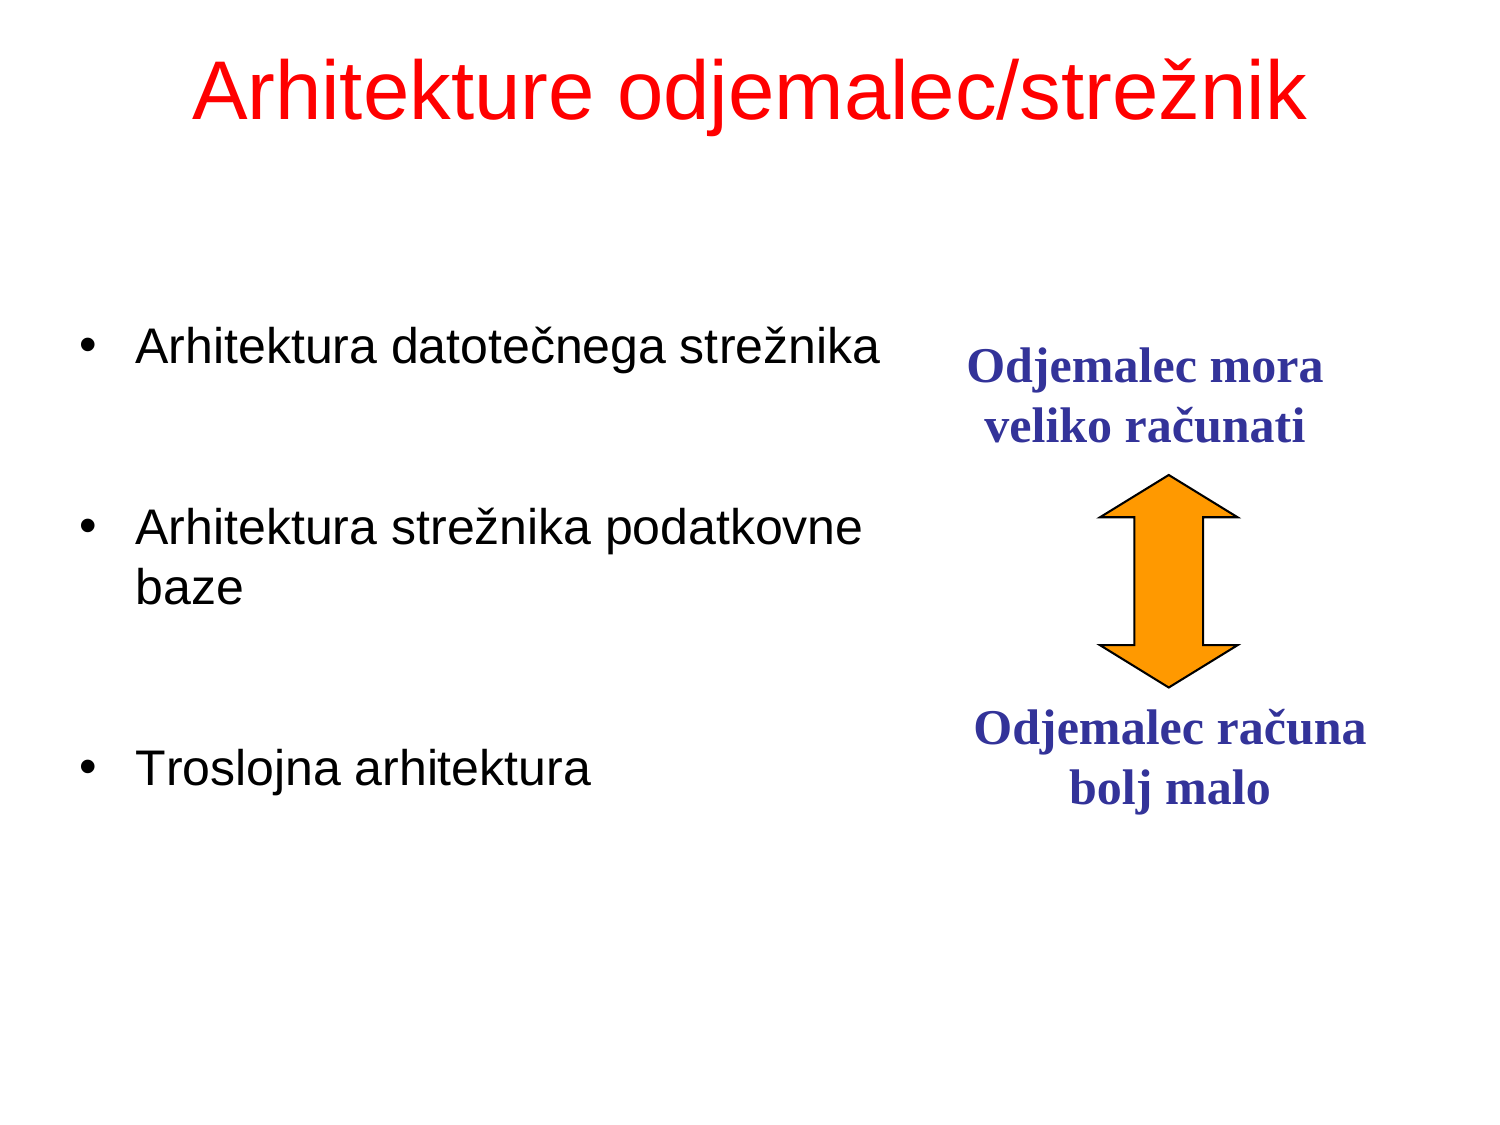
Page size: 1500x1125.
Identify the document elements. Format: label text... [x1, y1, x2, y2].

title Arhitekture odjemalec/strežnik [75, 23, 1426, 149]
text_box Odjemalec mora veliko računati [912, 324, 1378, 461]
text_box [1100, 474, 1238, 688]
text_box Odjemalec računa bolj malo [937, 687, 1403, 823]
list Arhitektura datotečnega strežnika Arhitektura strežnika podatkovne baze Troslojna arhitektura [64, 306, 965, 882]
